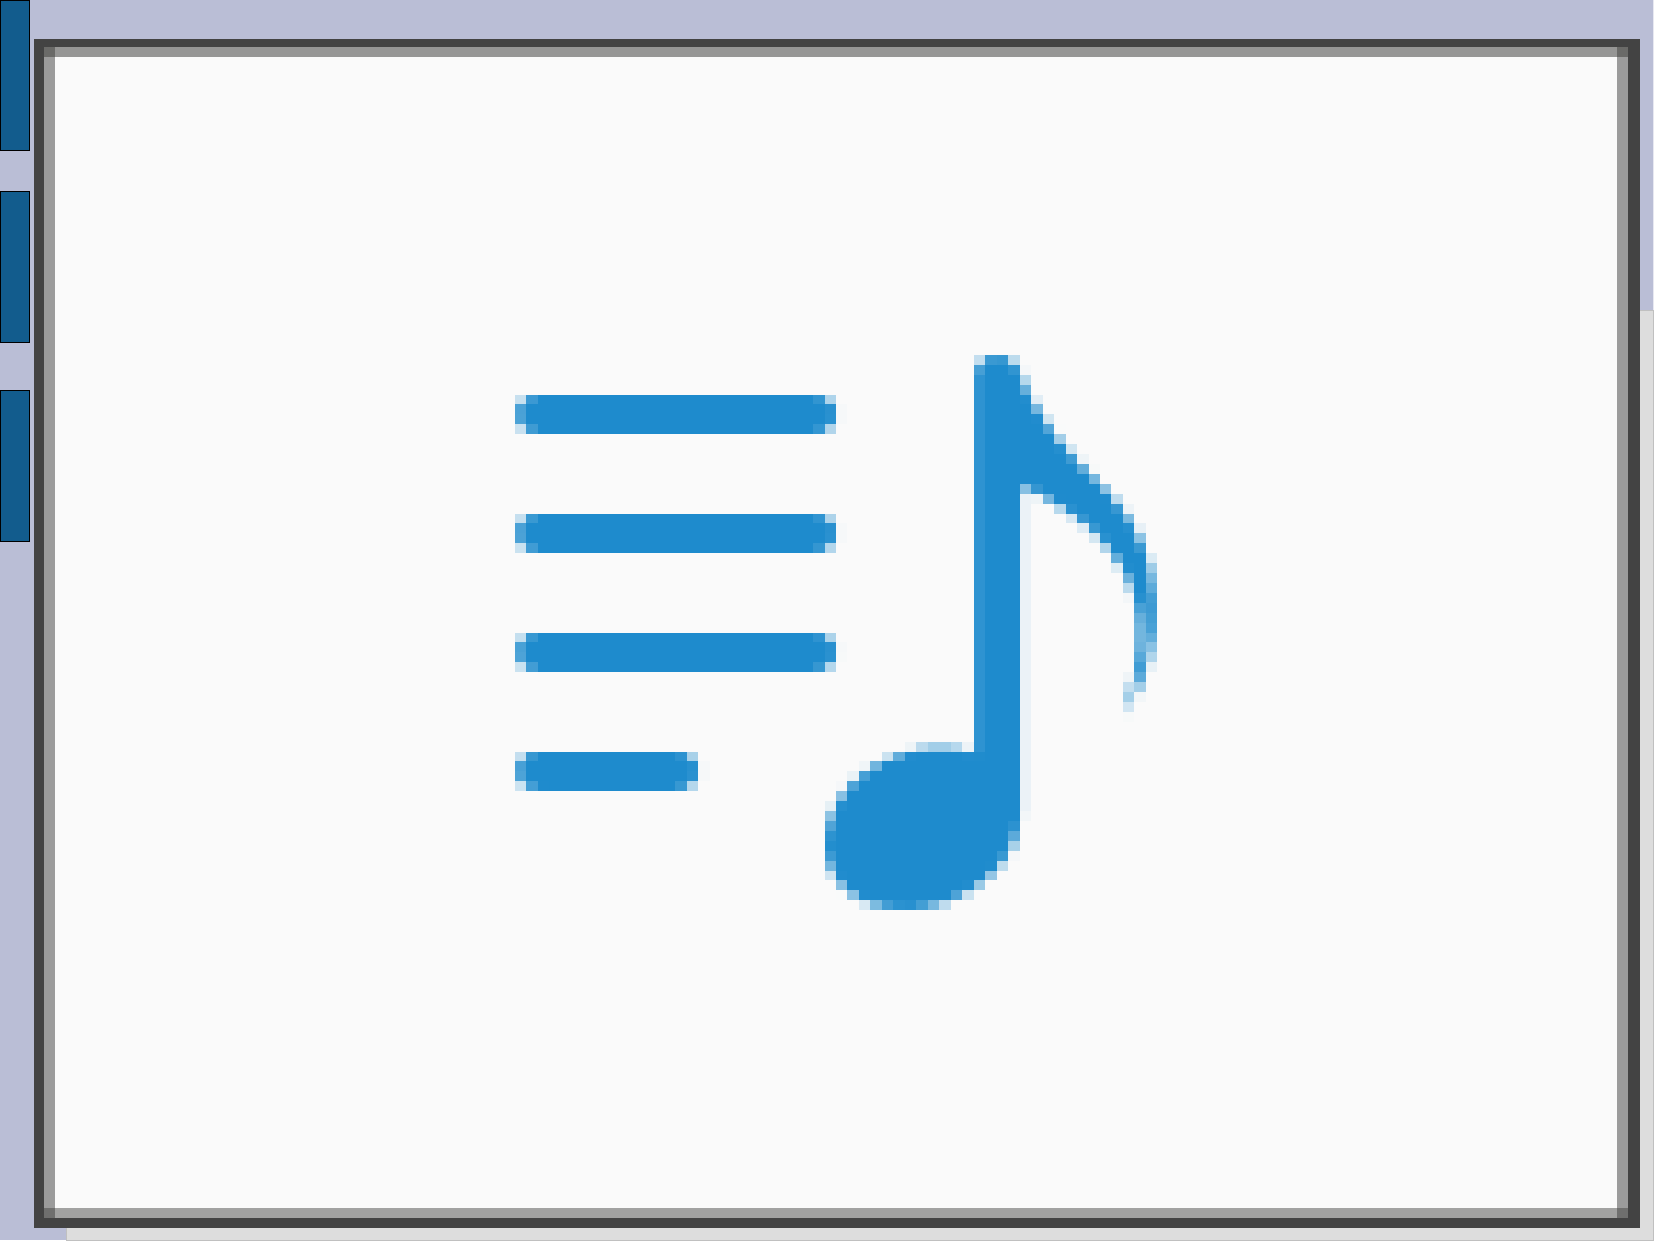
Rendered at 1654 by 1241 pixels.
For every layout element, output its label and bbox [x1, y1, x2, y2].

text_box [32, 37, 1641, 1229]
